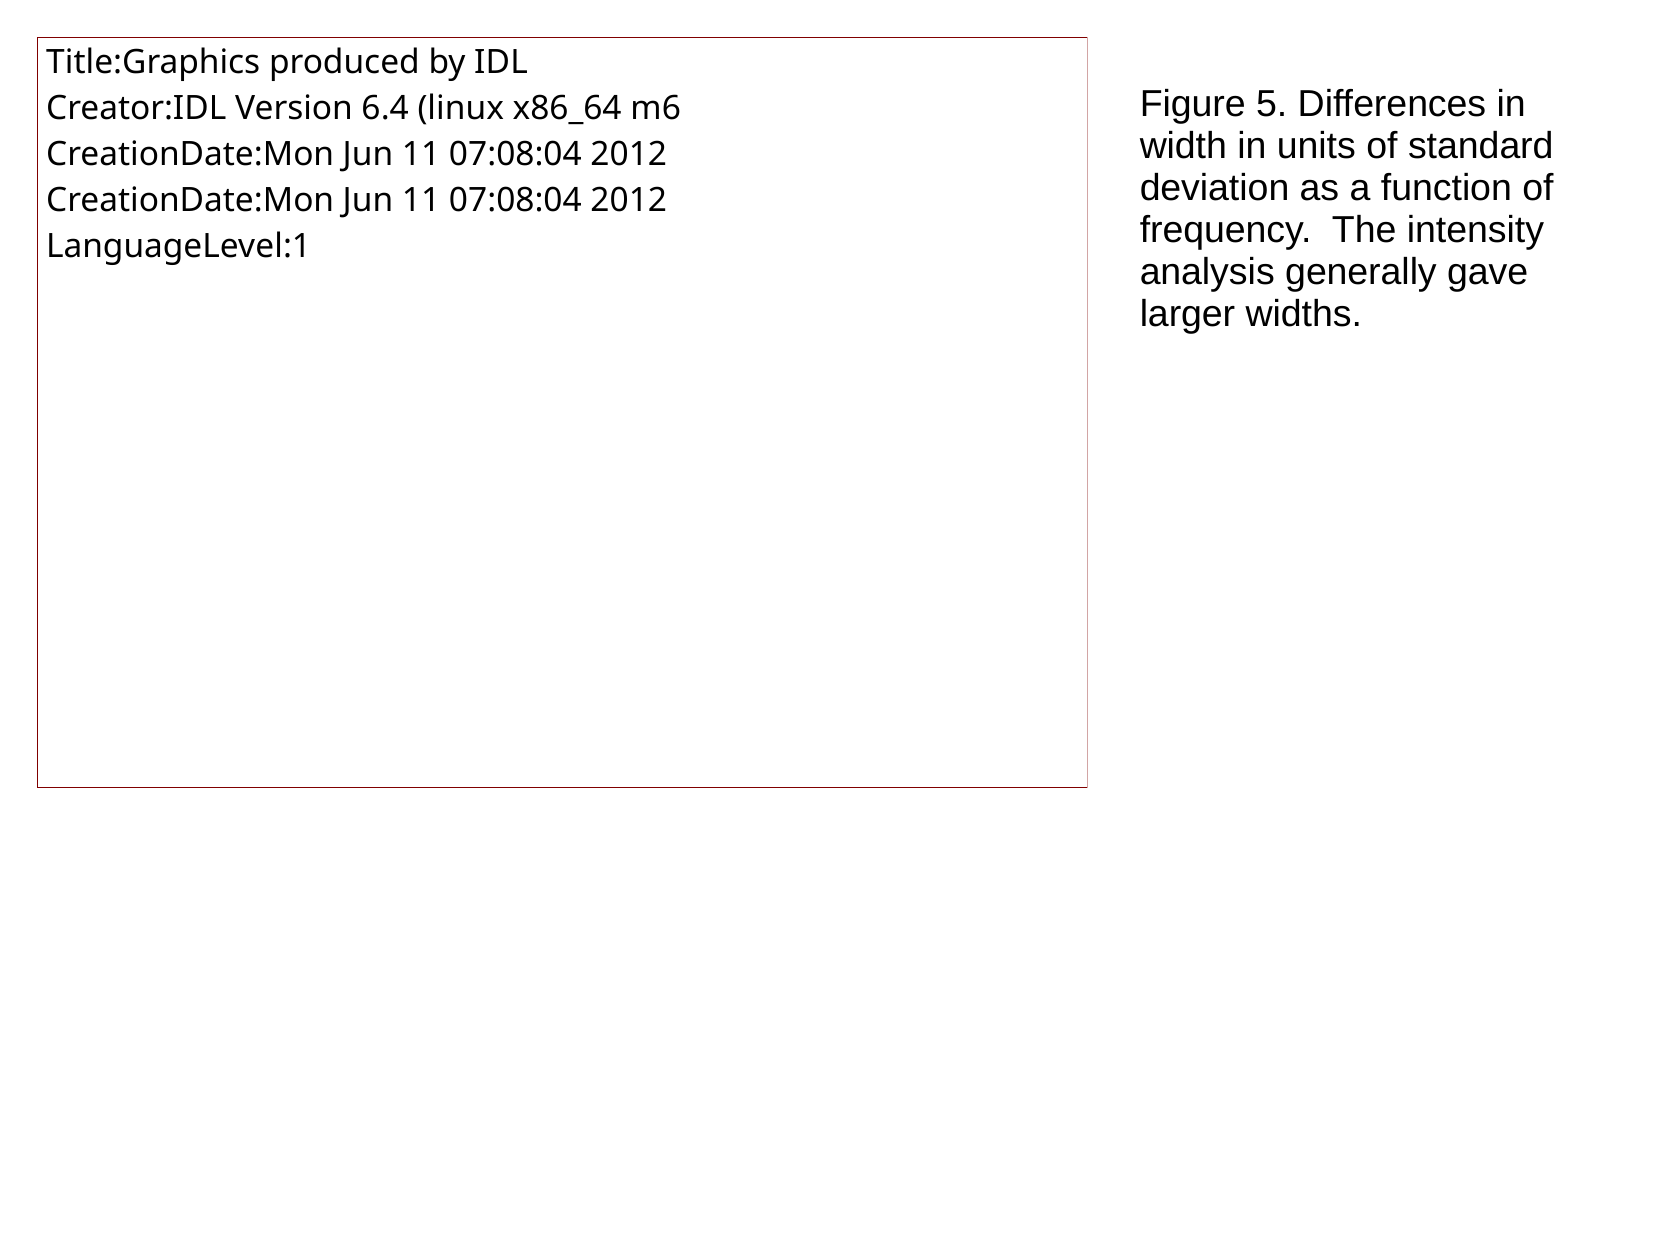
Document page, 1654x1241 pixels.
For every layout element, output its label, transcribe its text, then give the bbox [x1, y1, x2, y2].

text_box Figure 5. Differences in width in units of standard deviation as a function of frequency. The intensity analysis generally gave larger widths. [1125, 75, 1613, 342]
picture [35, 35, 1088, 788]
